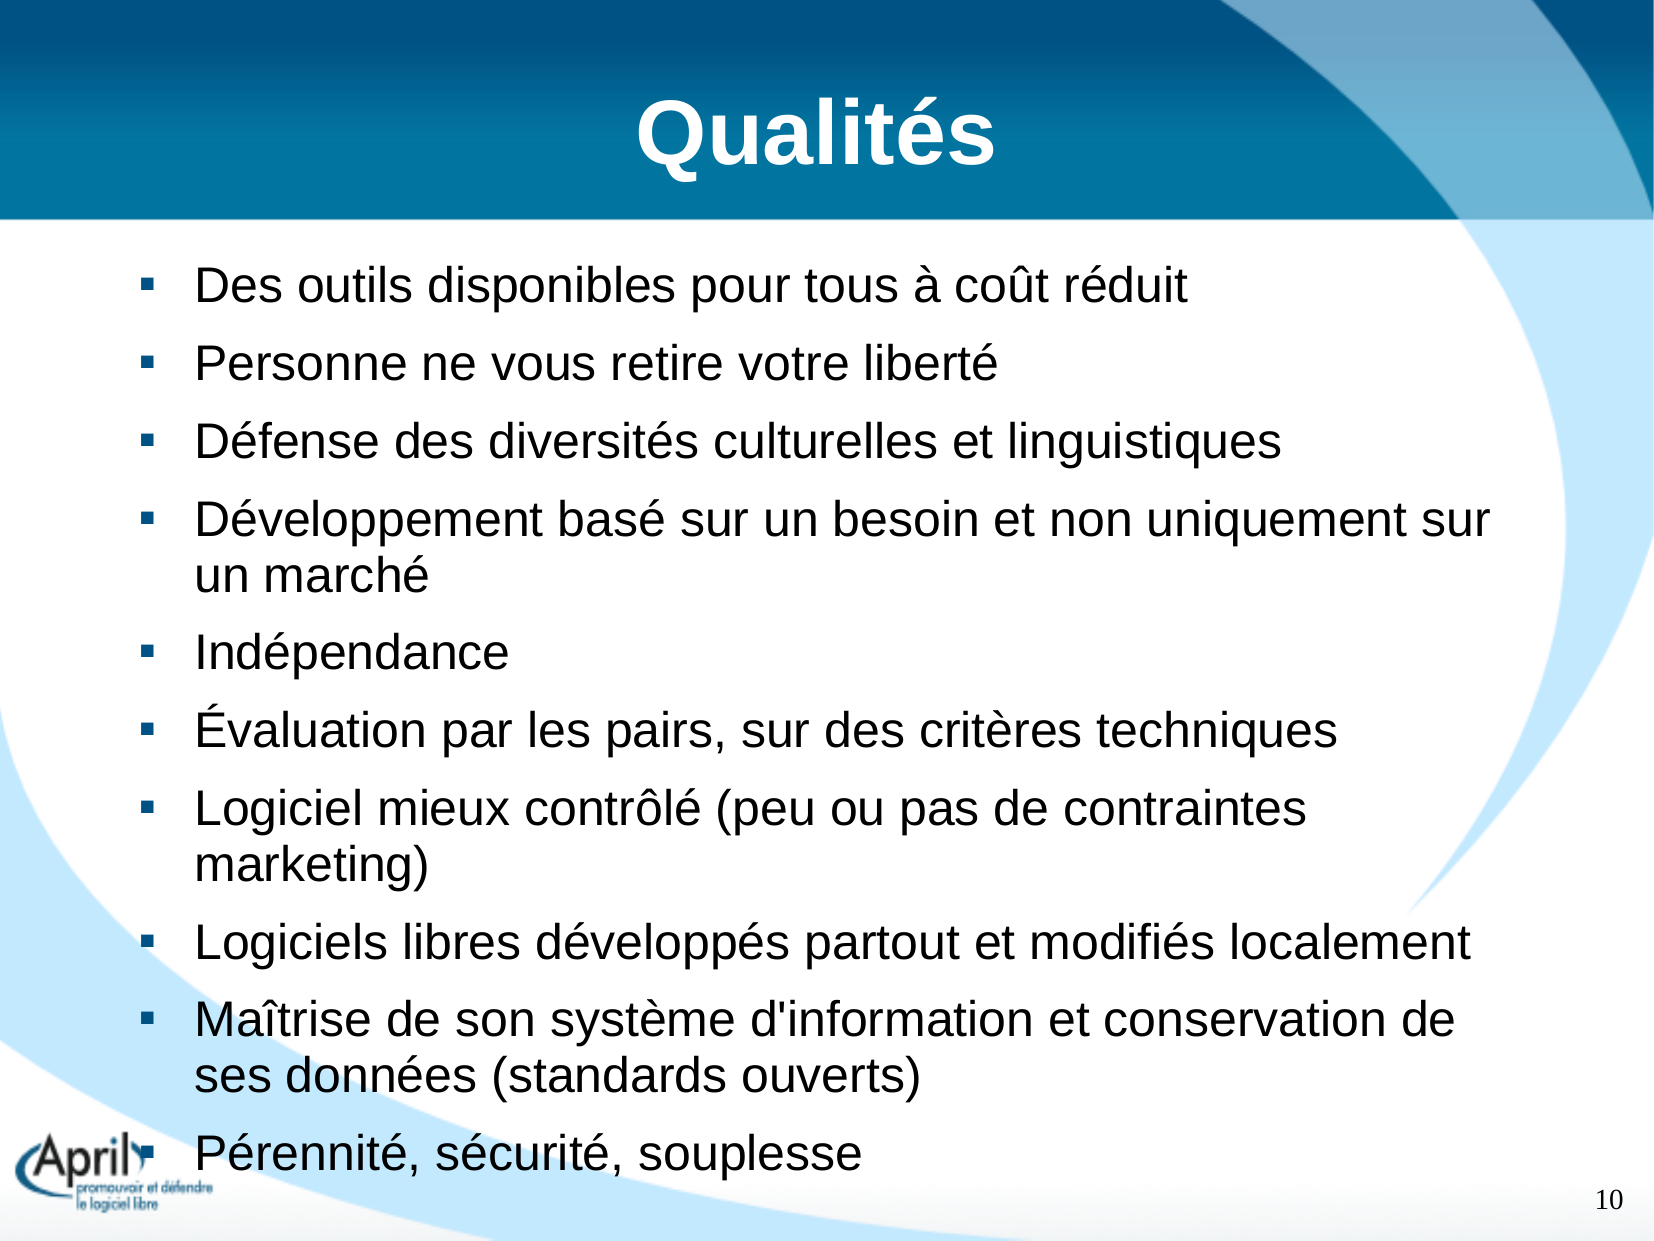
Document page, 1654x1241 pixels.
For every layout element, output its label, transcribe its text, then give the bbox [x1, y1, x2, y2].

list Des outils disponibles pour tous à coût réduit Personne ne vous retire votre liberté Défense des diversités culturelles et linguistiques Développement basé sur un besoin et non uniquement sur un marché Indépendance Évaluation par les pairs, sur des critères techniques Logiciel mieux contrôlé (peu ou pas de contraintes marketing) Logiciels libres développés partout et modifiés localement Maîtrise de son système d'information et conservation de ses données (standards ouverts) Pérennité, sécurité, souplesse [123, 257, 1536, 1182]
picture [0, 0, 1654, 1241]
title Qualités [123, 29, 1536, 237]
